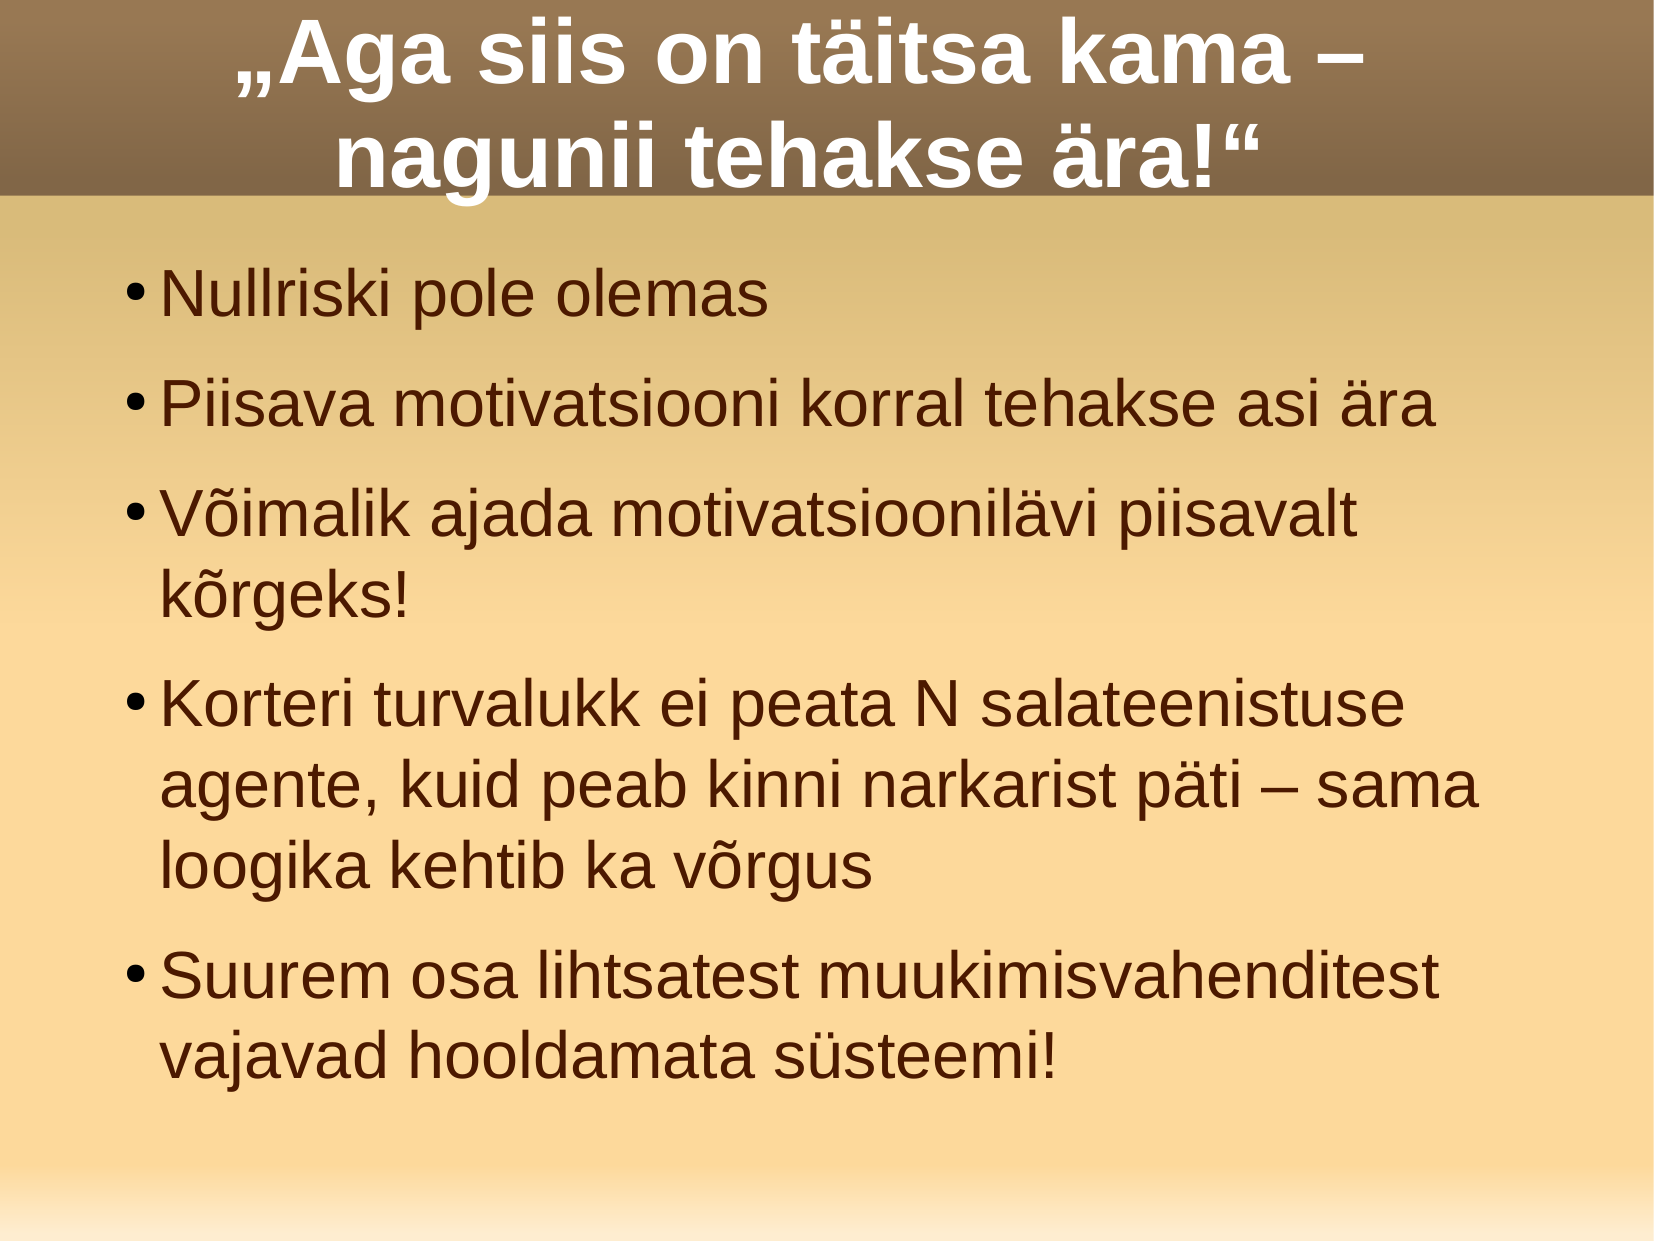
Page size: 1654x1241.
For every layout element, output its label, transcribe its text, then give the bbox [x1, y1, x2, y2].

picture [0, 0, 1654, 1241]
list Nullriski pole olemas Piisava motivatsiooni korral tehakse asi ära Võimalik ajada motivatsioonilävi piisavalt kõrgeks! Korteri turvalukk ei peata N salateenistuse agente, kuid peab kinni narkarist päti – sama loogika kehtib ka võrgus Suurem osa lihtsatest muukimisvahenditest vajavad hooldamata süsteemi! [88, 255, 1501, 1093]
title „Aga siis on täitsa kama – nagunii tehakse ära!“ [93, 0, 1506, 208]
